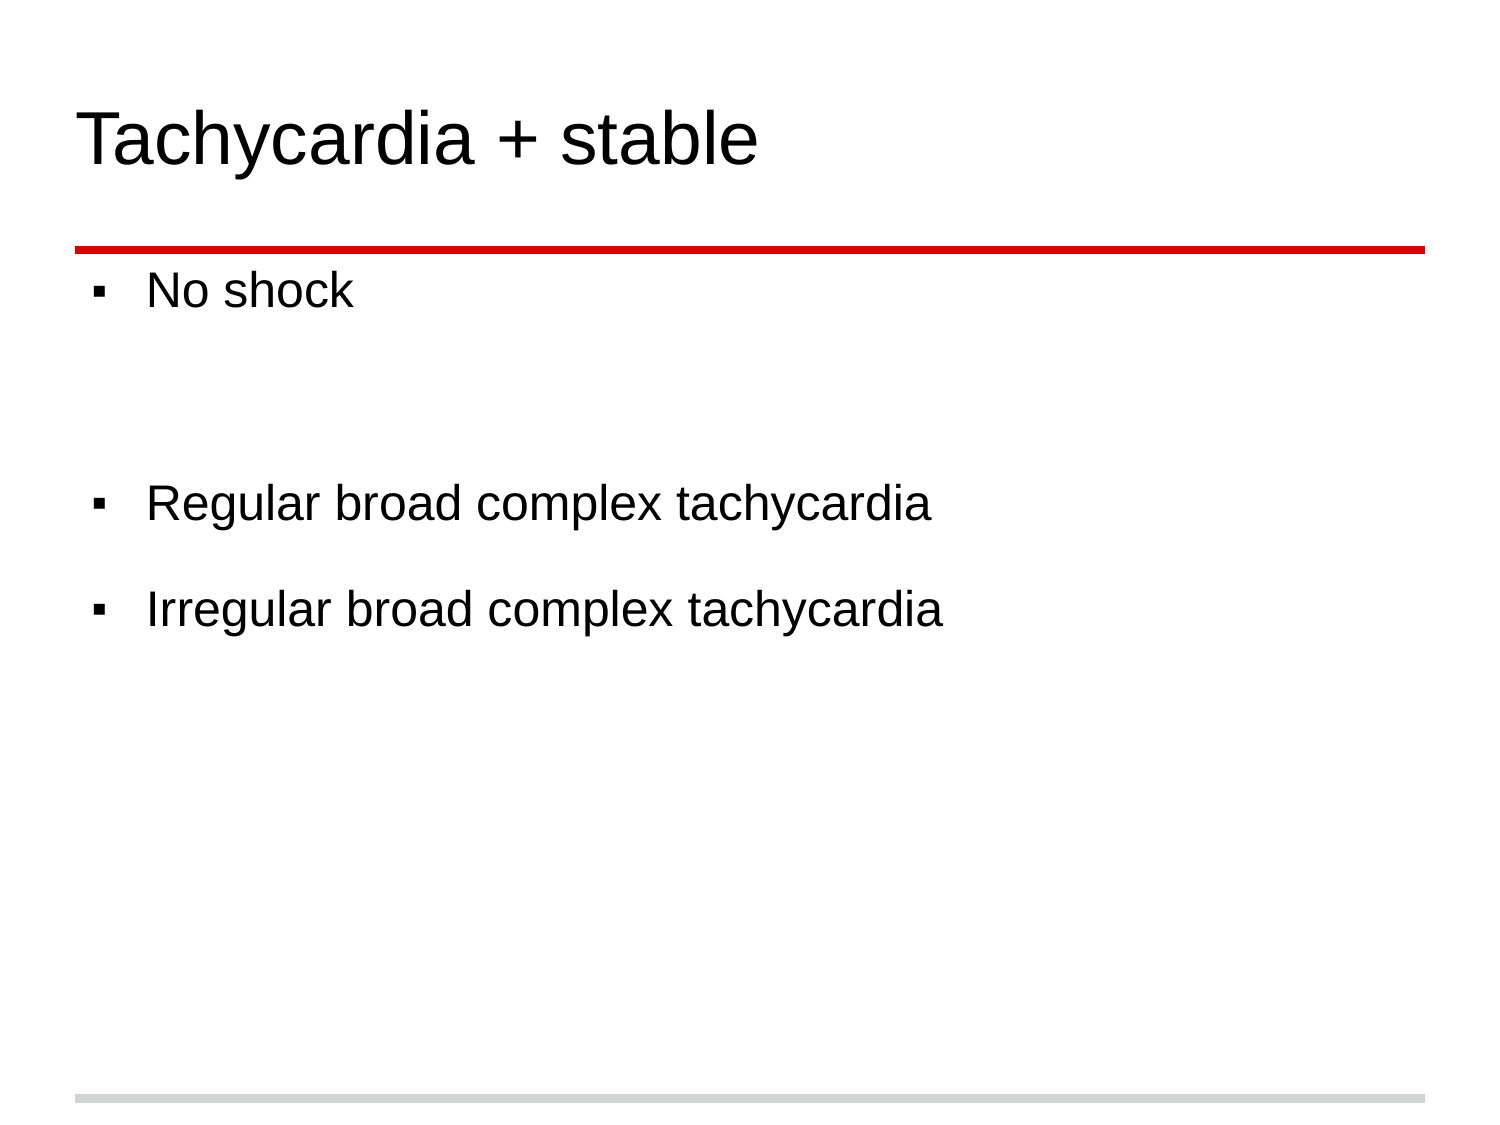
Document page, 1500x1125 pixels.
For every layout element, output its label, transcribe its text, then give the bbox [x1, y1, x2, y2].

title Tachycardia + stable [75, 45, 1425, 233]
list No shock Regular broad complex tachycardia Irregular broad complex tachycardia [75, 262, 1425, 638]
